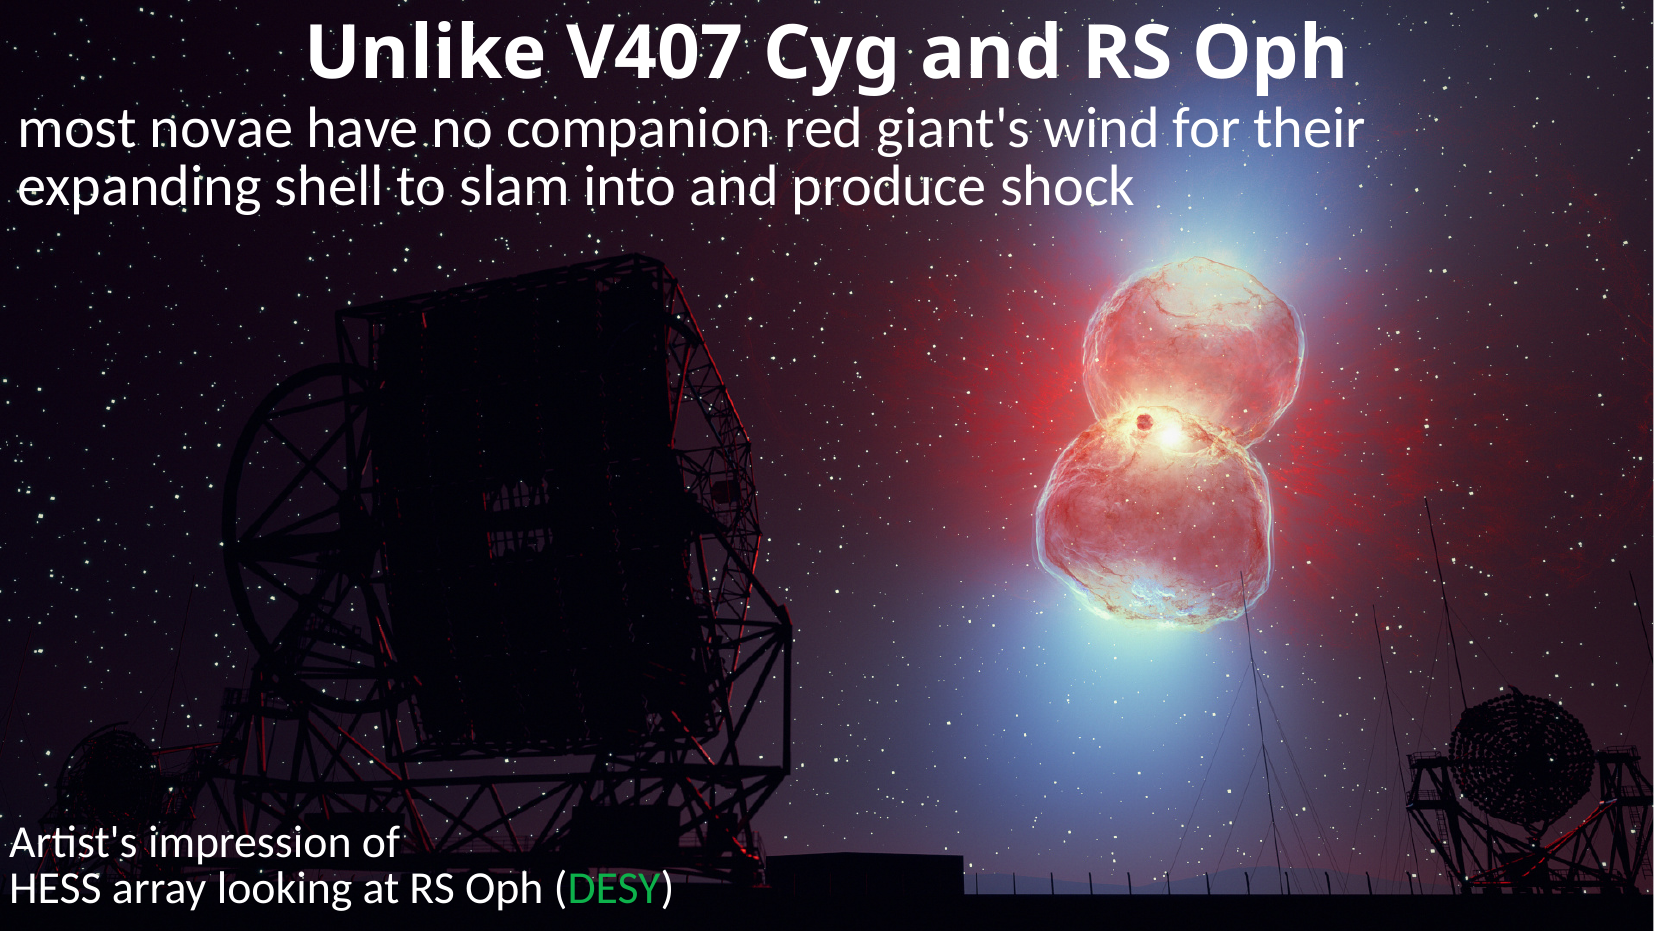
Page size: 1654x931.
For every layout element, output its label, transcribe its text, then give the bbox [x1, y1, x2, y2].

text_box Artist's impression of HESS array looking at RS Oph (DESY) [9, 799, 1517, 931]
picture [0, 0, 1654, 931]
title Unlike V407 Cyg and RS Oph [82, 0, 1571, 142]
subtitle most novae have no companion red giant's wind for their expanding shell to slam into and produce shock [17, 91, 1518, 232]
